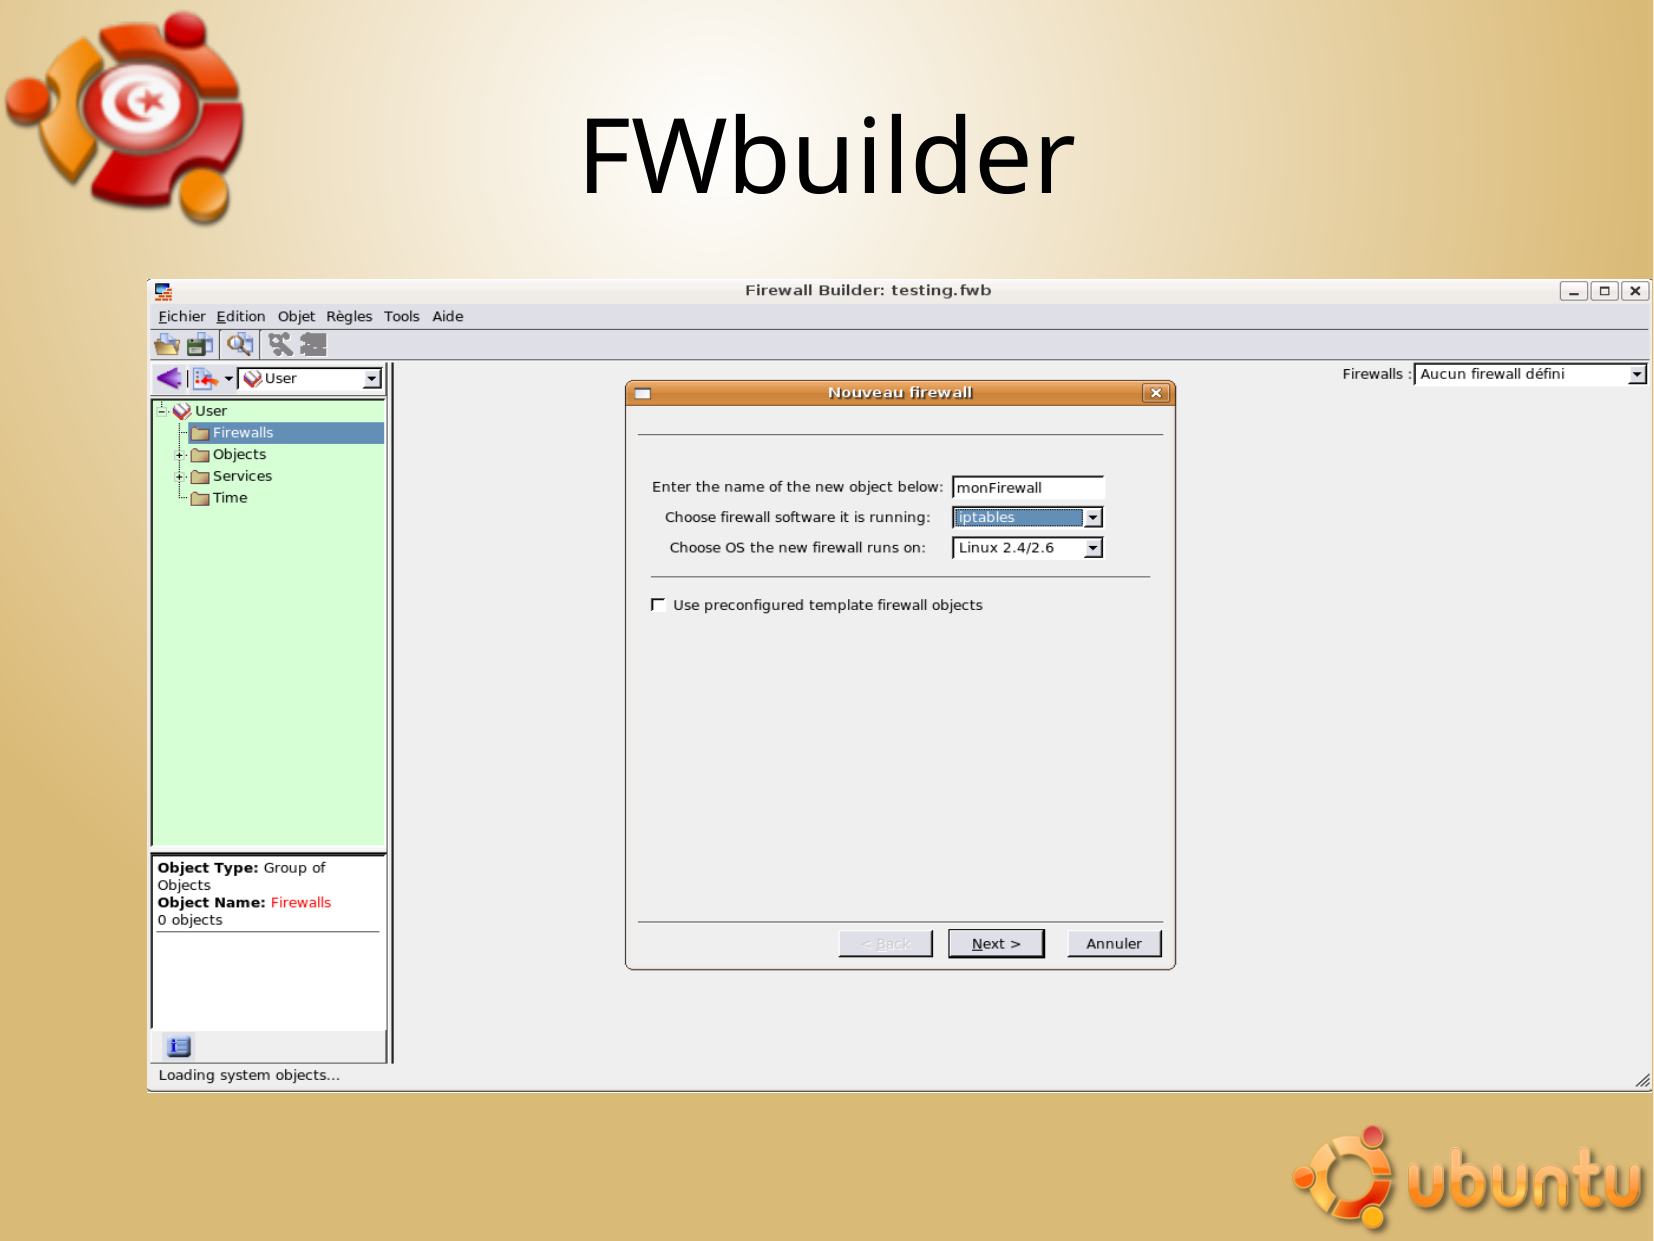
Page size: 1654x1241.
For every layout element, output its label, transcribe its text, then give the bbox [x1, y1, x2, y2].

title FWbuilder [82, 49, 1571, 257]
picture [0, 0, 1654, 1241]
